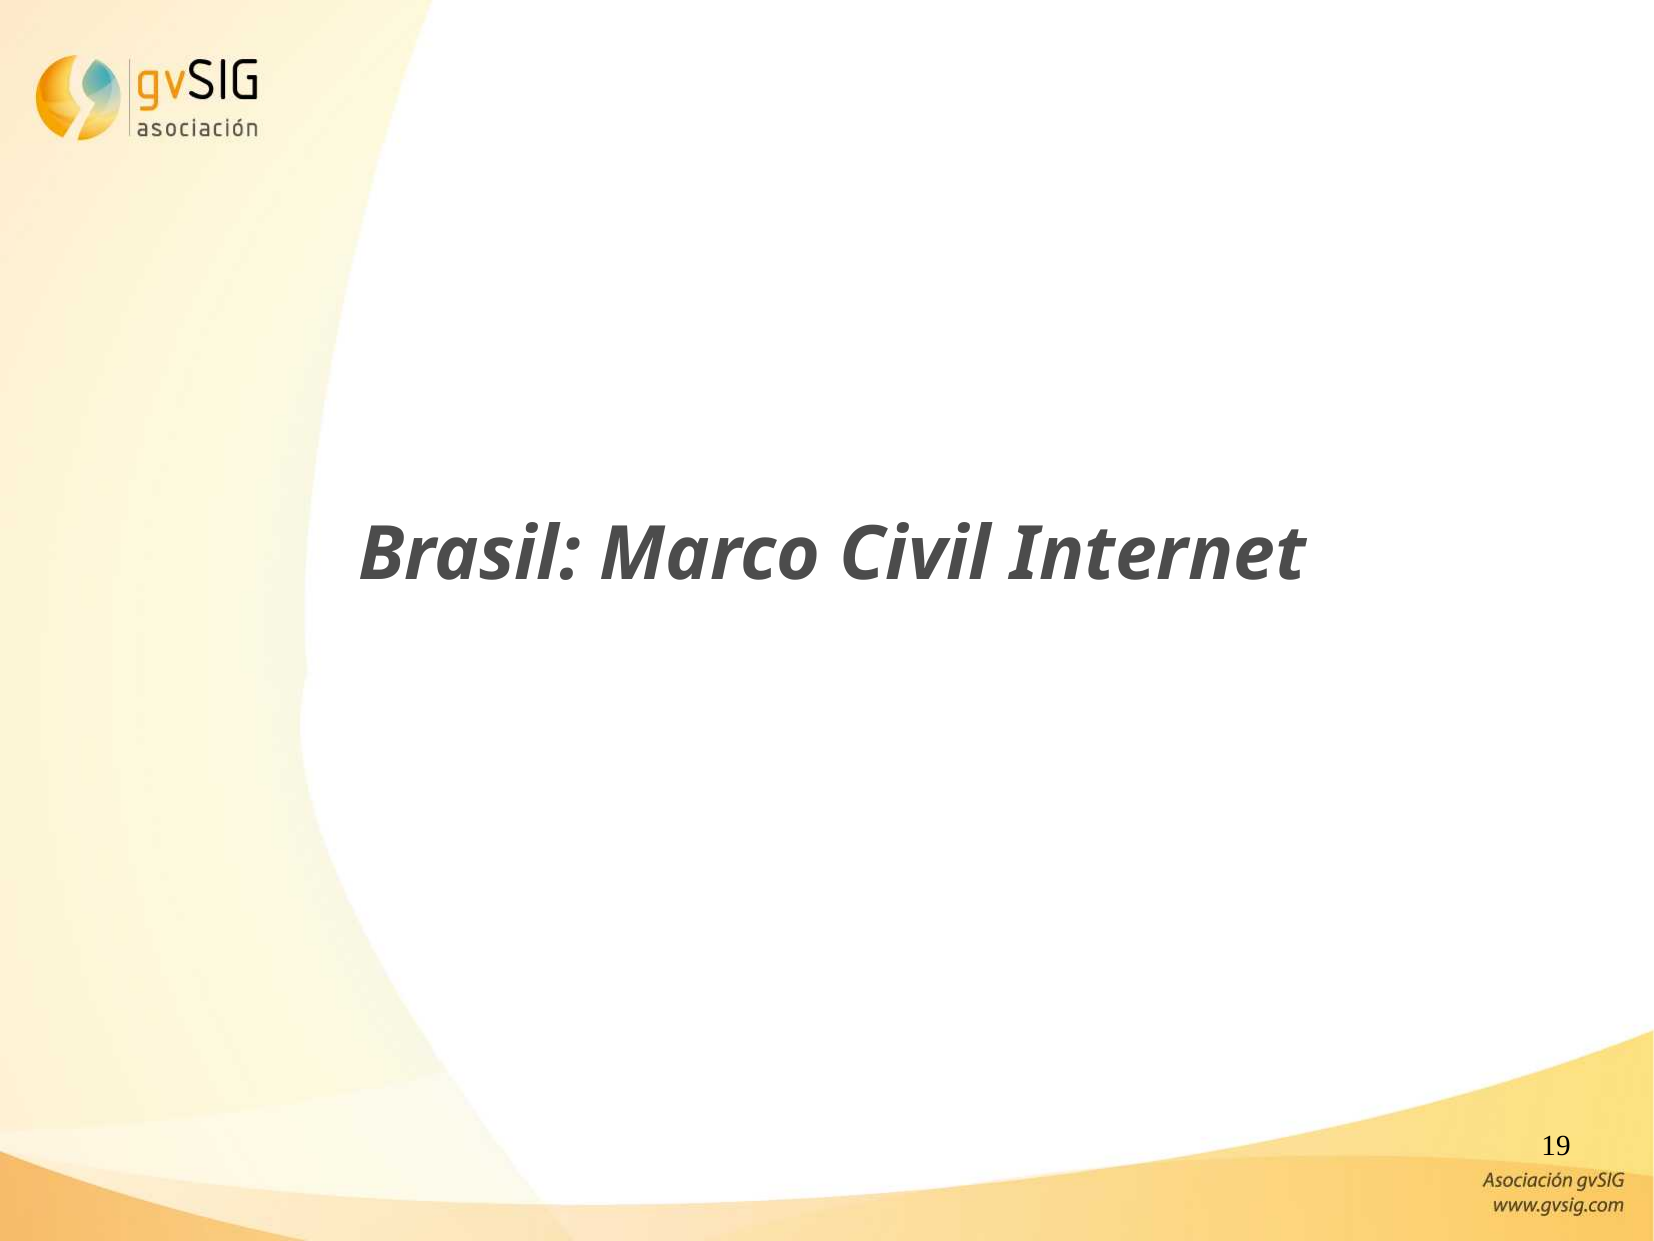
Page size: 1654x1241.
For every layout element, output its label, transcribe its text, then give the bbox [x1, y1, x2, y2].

picture [0, 0, 1654, 1241]
title Brasil: Marco Civil Internet [242, 506, 1424, 596]
